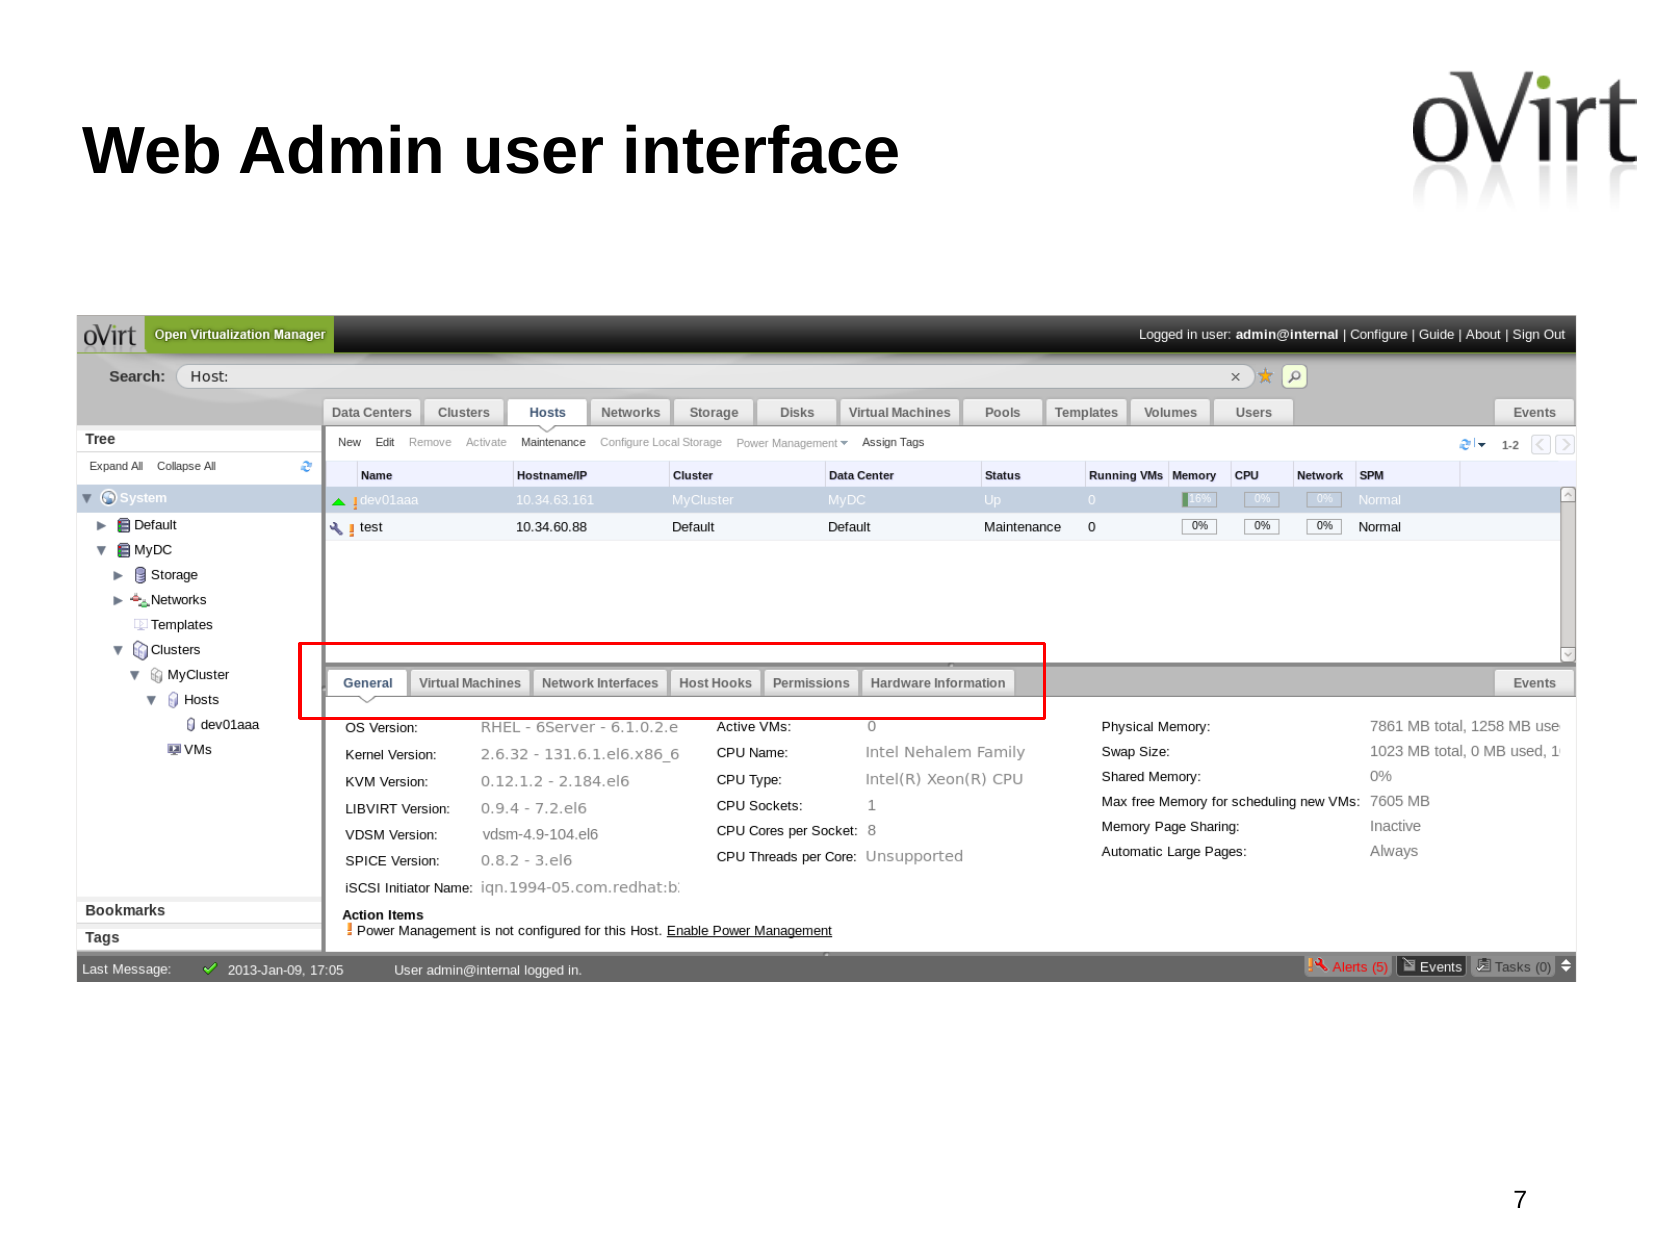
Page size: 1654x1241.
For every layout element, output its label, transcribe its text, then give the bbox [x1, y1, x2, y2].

title Web Admin user interface [82, 37, 1303, 226]
picture [1413, 63, 1637, 212]
picture [76, 315, 1577, 982]
